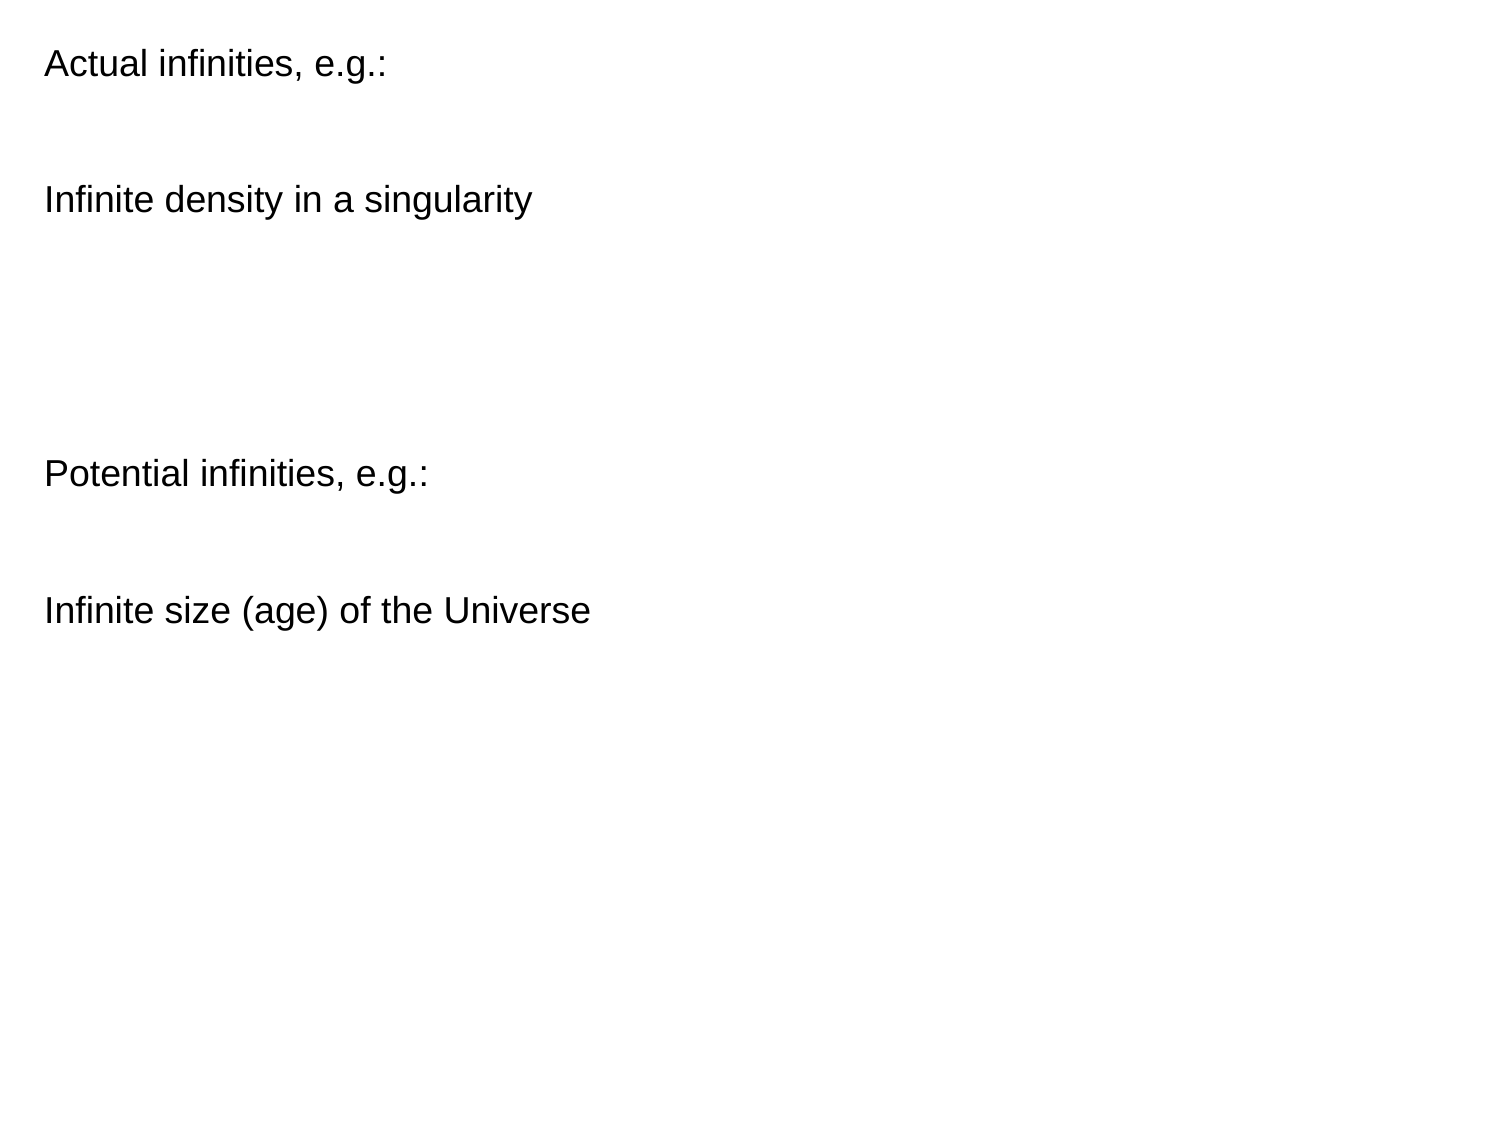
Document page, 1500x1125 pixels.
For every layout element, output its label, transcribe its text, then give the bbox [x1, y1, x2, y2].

text_box Actual infinities, e.g.: Infinite density in a singularity Potential infinities, e.g.: Infinite size (age) of the Universe [29, 30, 1447, 639]
